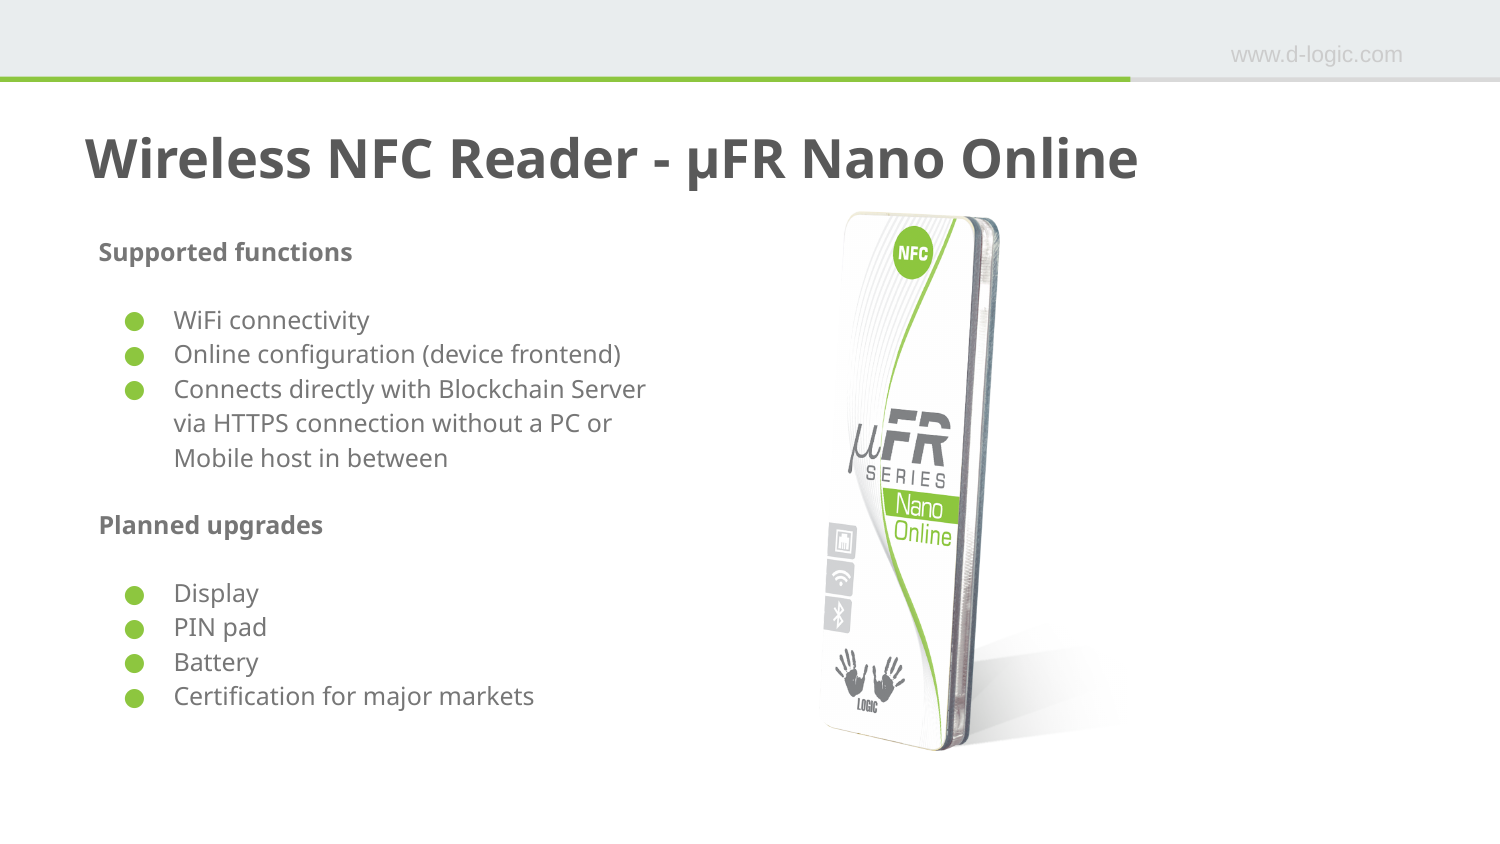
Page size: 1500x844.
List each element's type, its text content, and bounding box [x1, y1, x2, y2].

list Supported functions WiFi connectivity Online configuration (device frontend) Connects directly with Blockchain Server via HTTPS connection without a PC or Mobile host in between Planned upgrades Display PIN pad Battery Certification for major markets [83, 217, 679, 746]
text_box [0, 76, 1500, 82]
picture [712, 210, 1129, 752]
title Wireless NFC Reader - µFR Nano Online [70, 109, 1324, 198]
